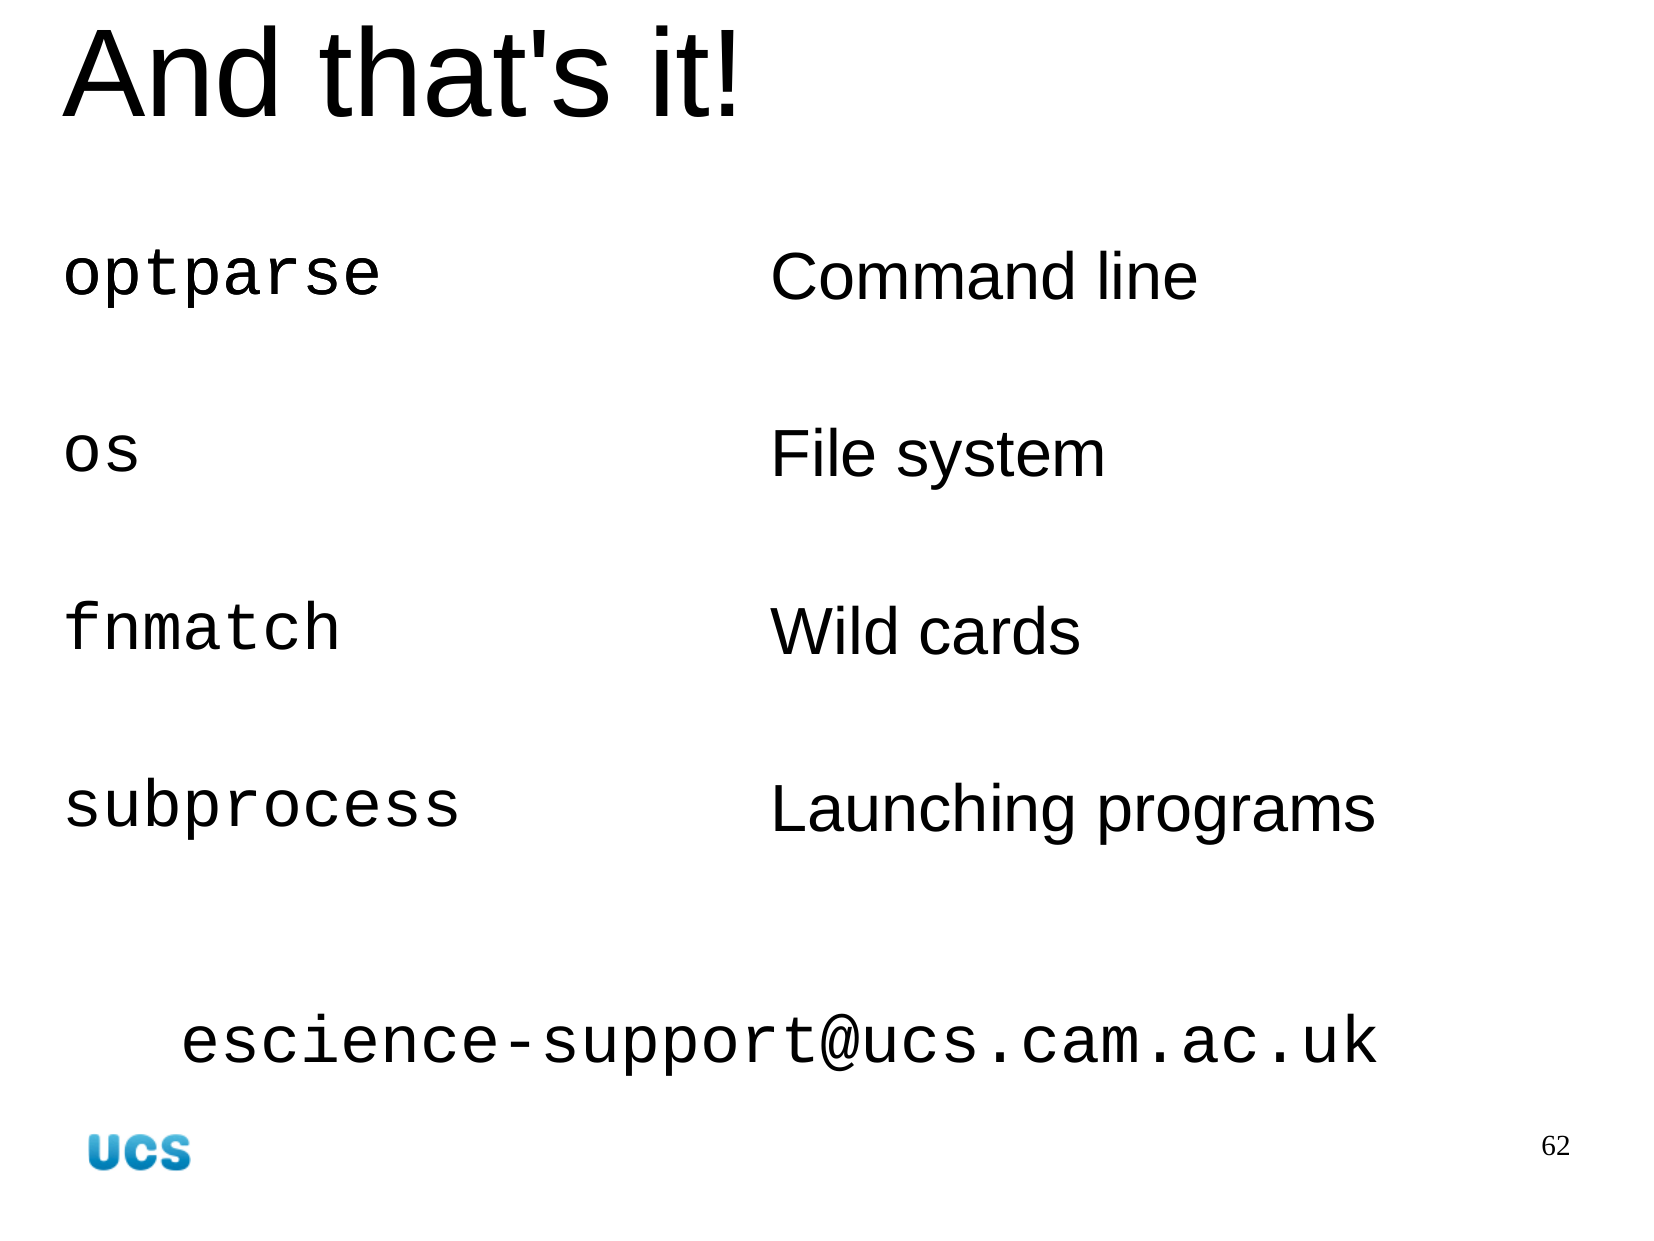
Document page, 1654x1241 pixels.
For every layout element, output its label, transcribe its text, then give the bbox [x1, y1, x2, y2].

text_box os [59, 413, 146, 495]
text_box File system [767, 413, 1112, 495]
picture [88, 1133, 191, 1172]
text_box Launching programs [767, 767, 1384, 849]
text_box Command line [767, 236, 1205, 317]
text_box optparse [59, 236, 386, 318]
text_box Wild cards [767, 590, 1086, 672]
text_box subprocess [59, 767, 466, 850]
text_box And that's it! [59, 0, 750, 146]
text_box fnmatch [59, 590, 346, 673]
text_box escience-support@ucs.cam.ac.uk [177, 1003, 1384, 1086]
